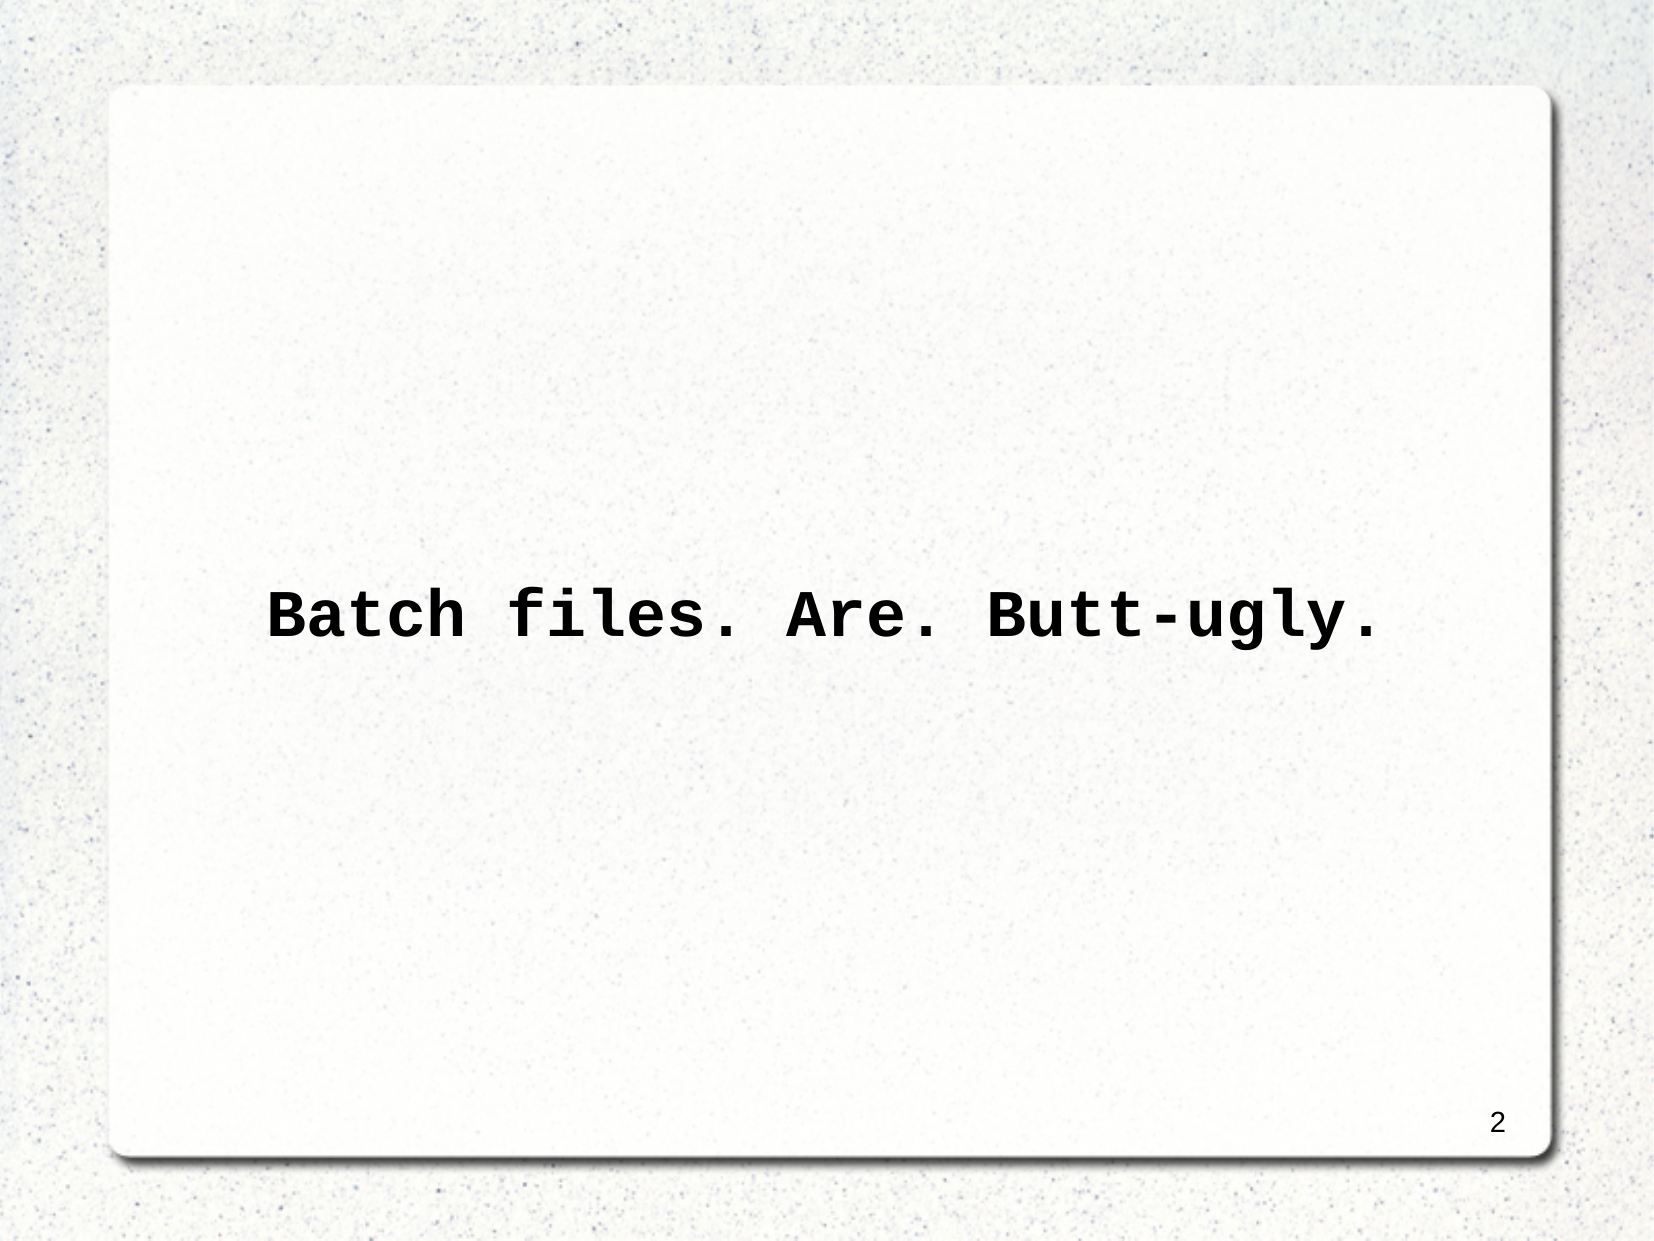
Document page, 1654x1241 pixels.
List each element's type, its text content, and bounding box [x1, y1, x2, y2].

picture [0, 0, 1654, 1241]
subtitle Batch files. Are. Butt-ugly. [118, 90, 1536, 1146]
